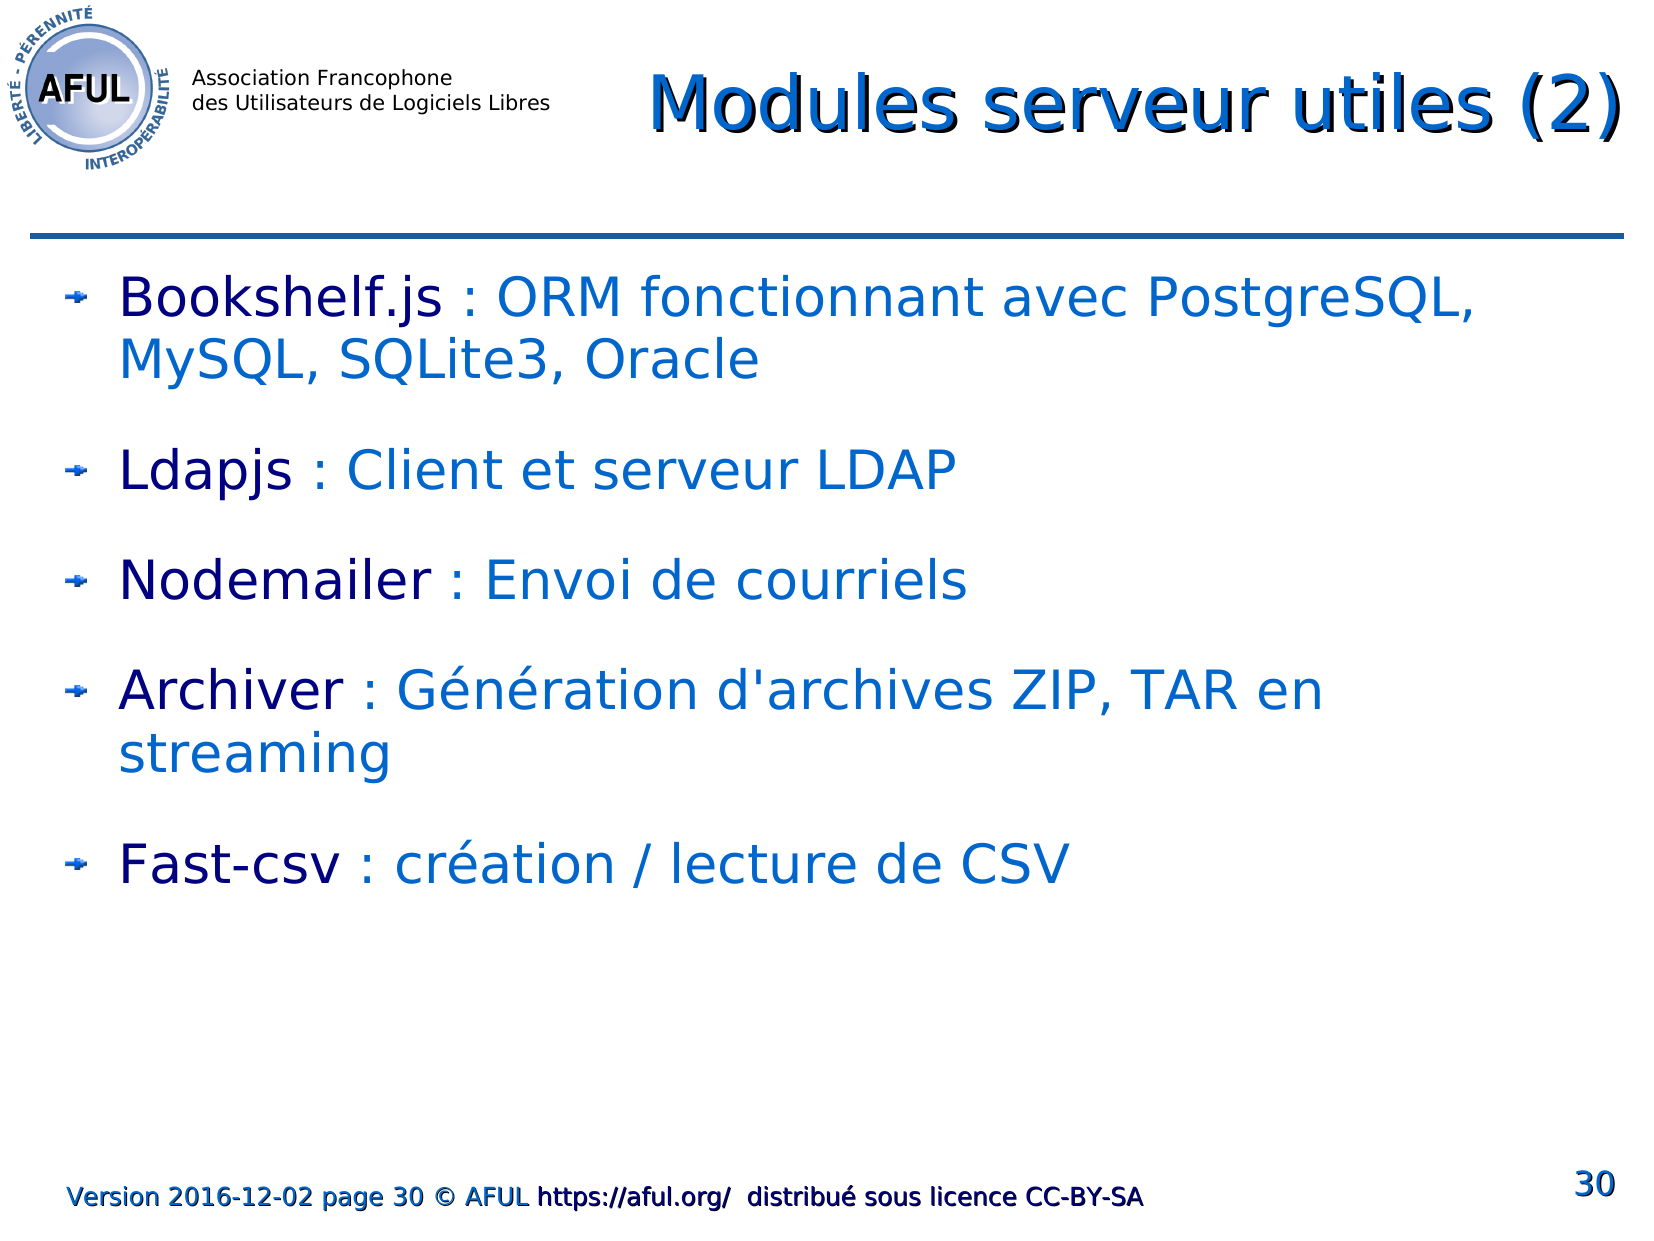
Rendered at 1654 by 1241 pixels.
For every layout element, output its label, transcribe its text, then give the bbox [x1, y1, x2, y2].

list Bookshelf.js : ORM fonctionnant avec PostgreSQL, MySQL, SQLite3, Oracle Ldapjs : Client et serveur LDAP Nodemailer : Envoi de courriels Archiver : Génération d'archives ZIP, TAR en streaming Fast-csv : création / lecture de CSV [47, 265, 1595, 1211]
picture [0, 0, 178, 178]
title Modules serveur utiles (2) [501, 0, 1625, 207]
